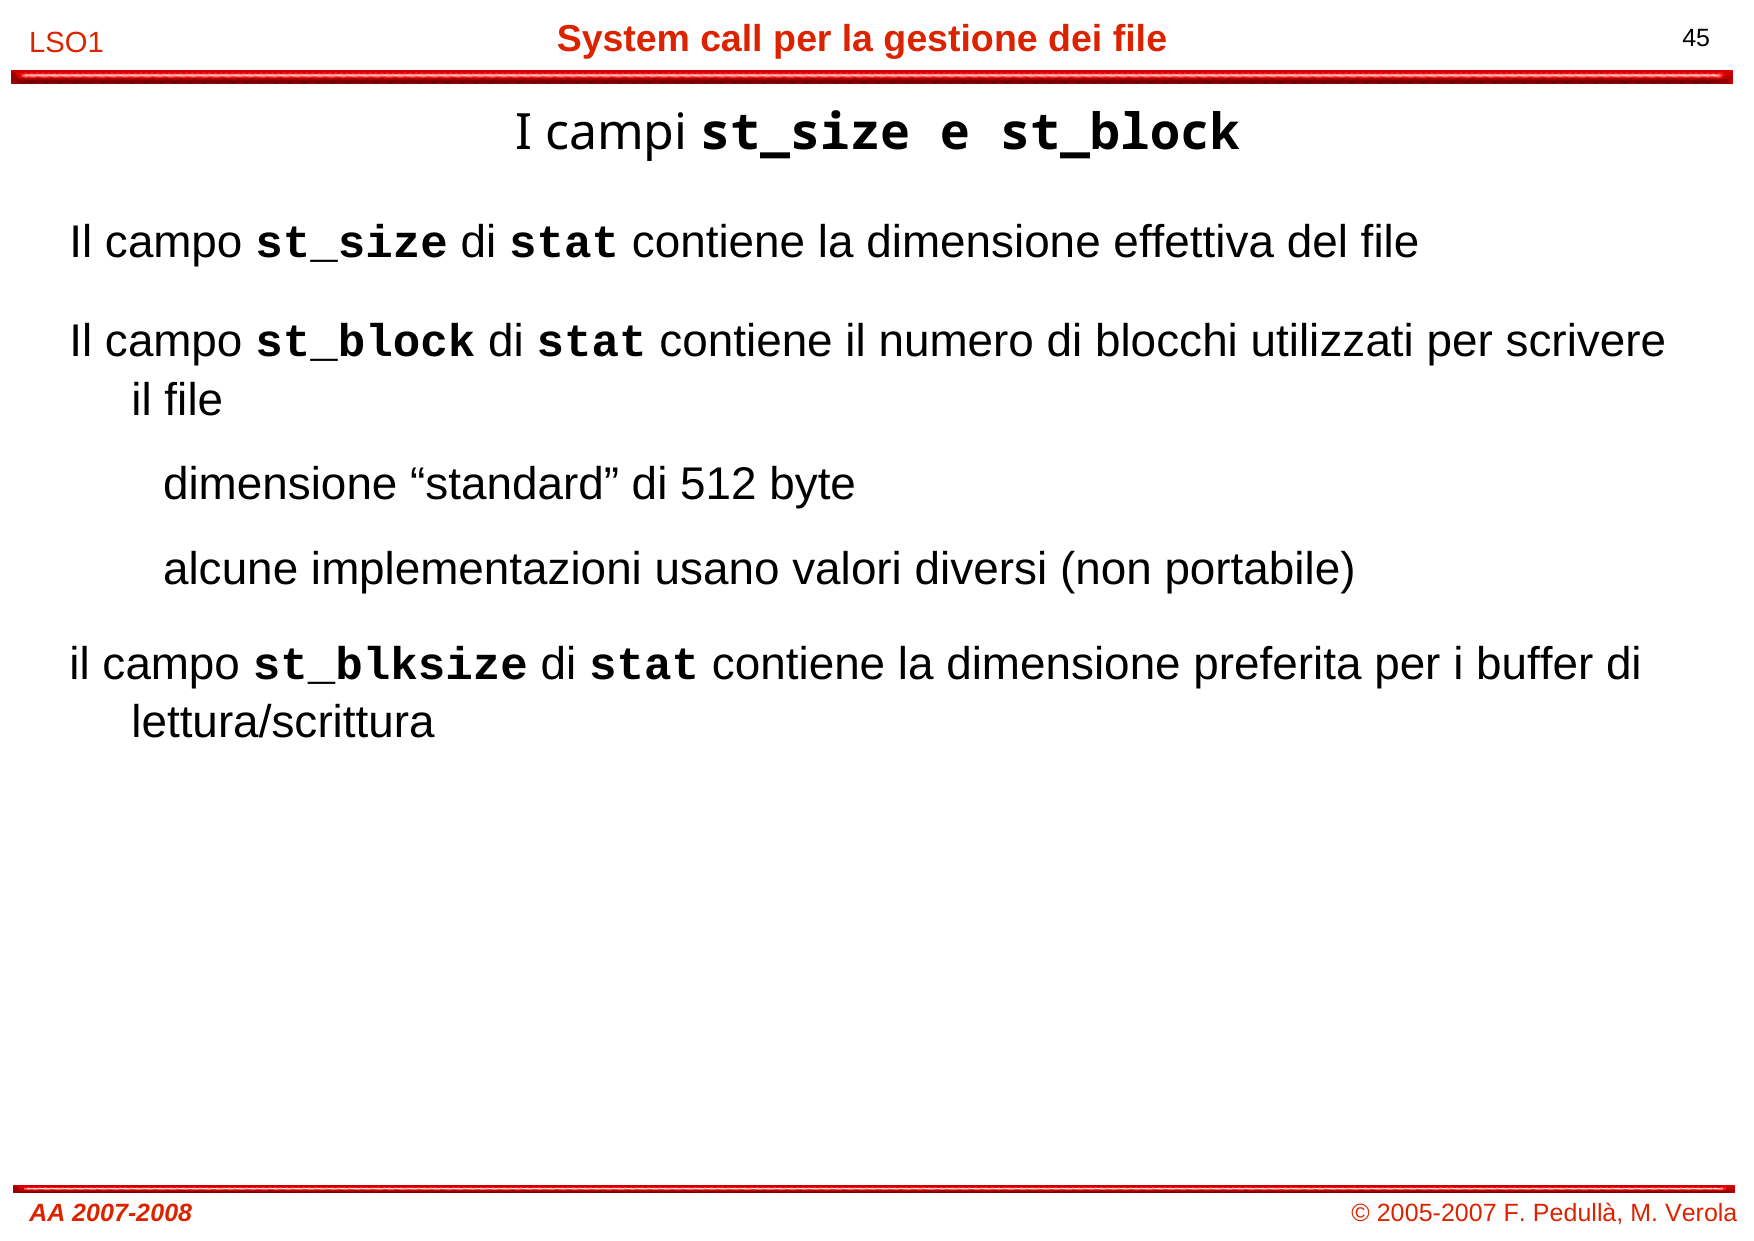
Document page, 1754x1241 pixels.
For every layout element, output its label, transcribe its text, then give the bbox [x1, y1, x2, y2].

picture [11, 70, 1733, 84]
title I campi st_size e st_block [481, 84, 1274, 180]
list Il campo st_size di stat contiene la dimensione effettiva del file Il campo st_block di stat contiene il numero di blocchi utilizzati per scrivere il file dimensione “standard” di 512 byte alcune implementazioni usano valori diversi (non portabile) il campo st_blksize di stat contiene la dimensione preferita per i buffer di lettura/scrittura [54, 208, 1692, 1053]
picture [13, 1185, 1735, 1193]
